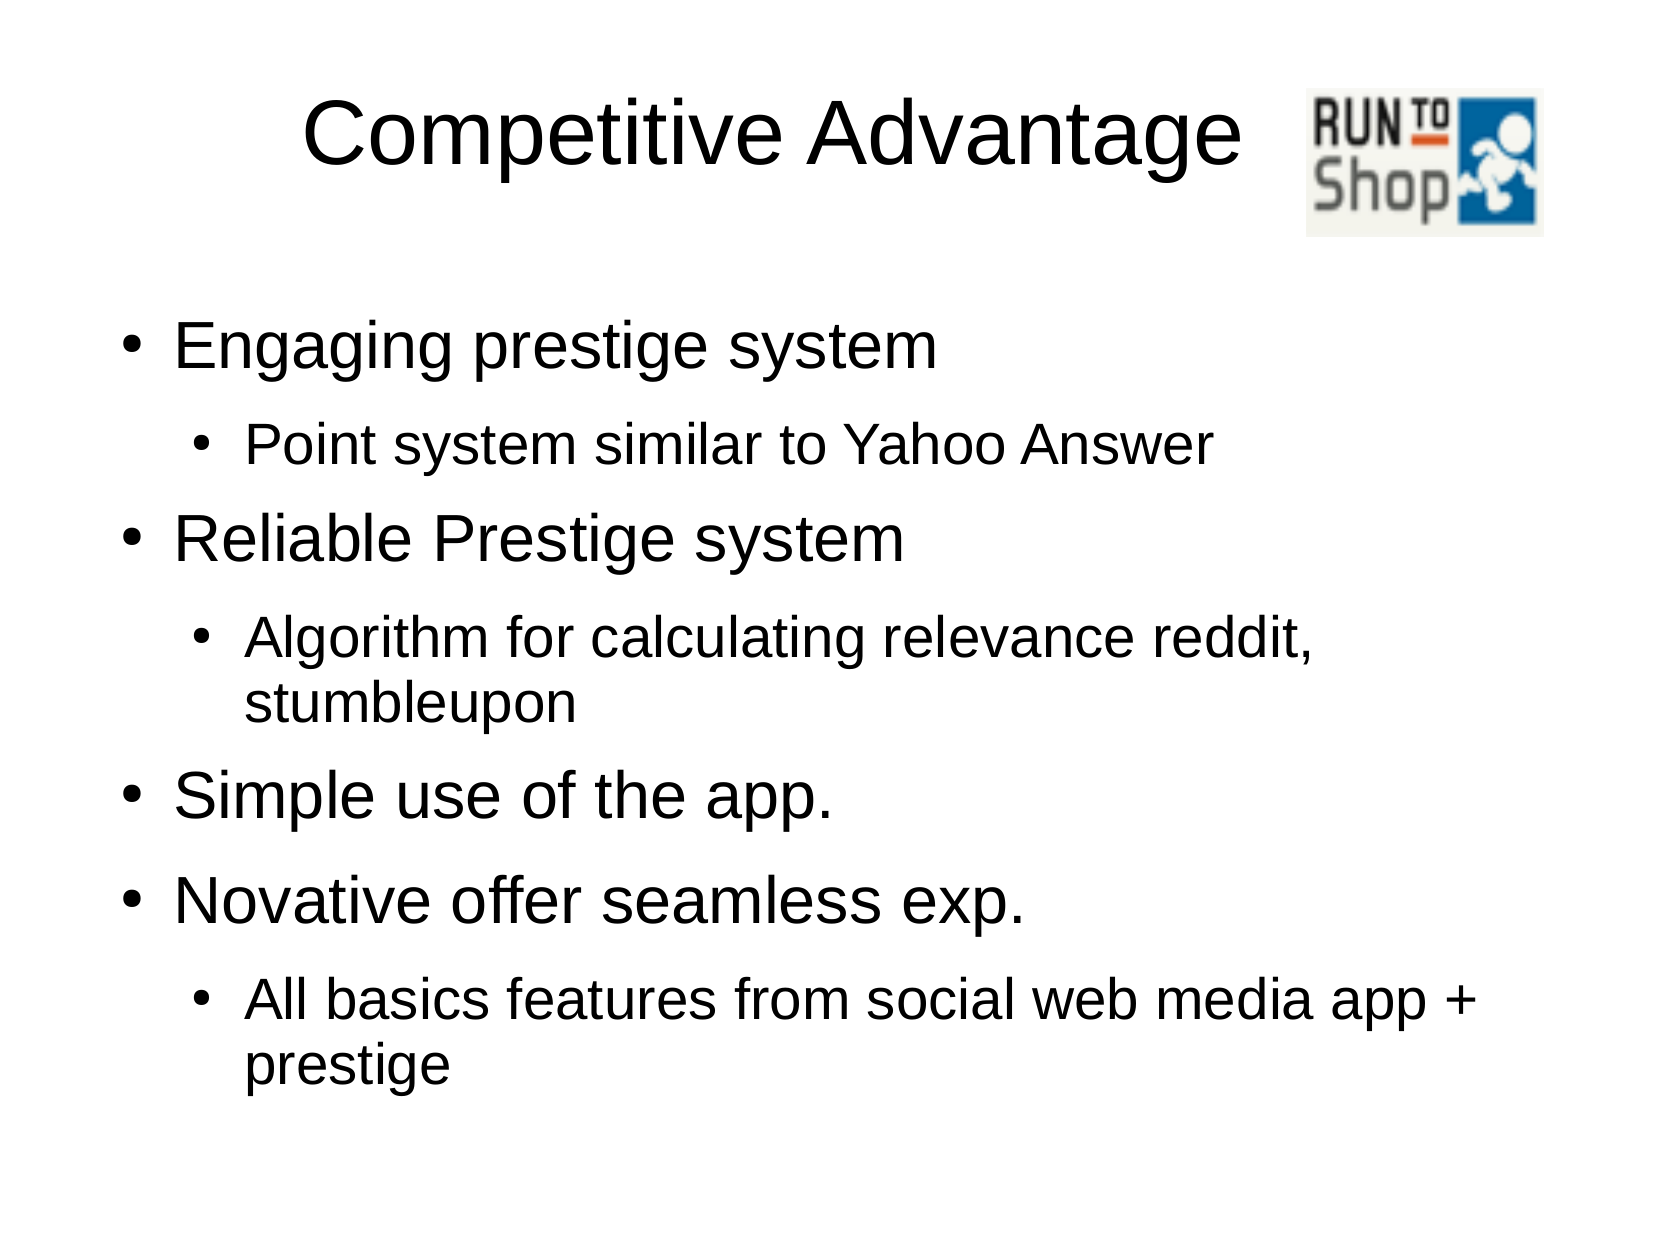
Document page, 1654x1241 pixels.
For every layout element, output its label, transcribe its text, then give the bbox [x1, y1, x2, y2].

list Engaging prestige system Point system similar to Yahoo Answer Reliable Prestige system Algorithm for calculating relevance reddit, stumbleupon Simple use of the app. Novative offer seamless exp. All basics features from social web media app + prestige [102, 307, 1591, 1112]
picture [1306, 88, 1544, 237]
title Competitive Advantage [29, 29, 1518, 237]
